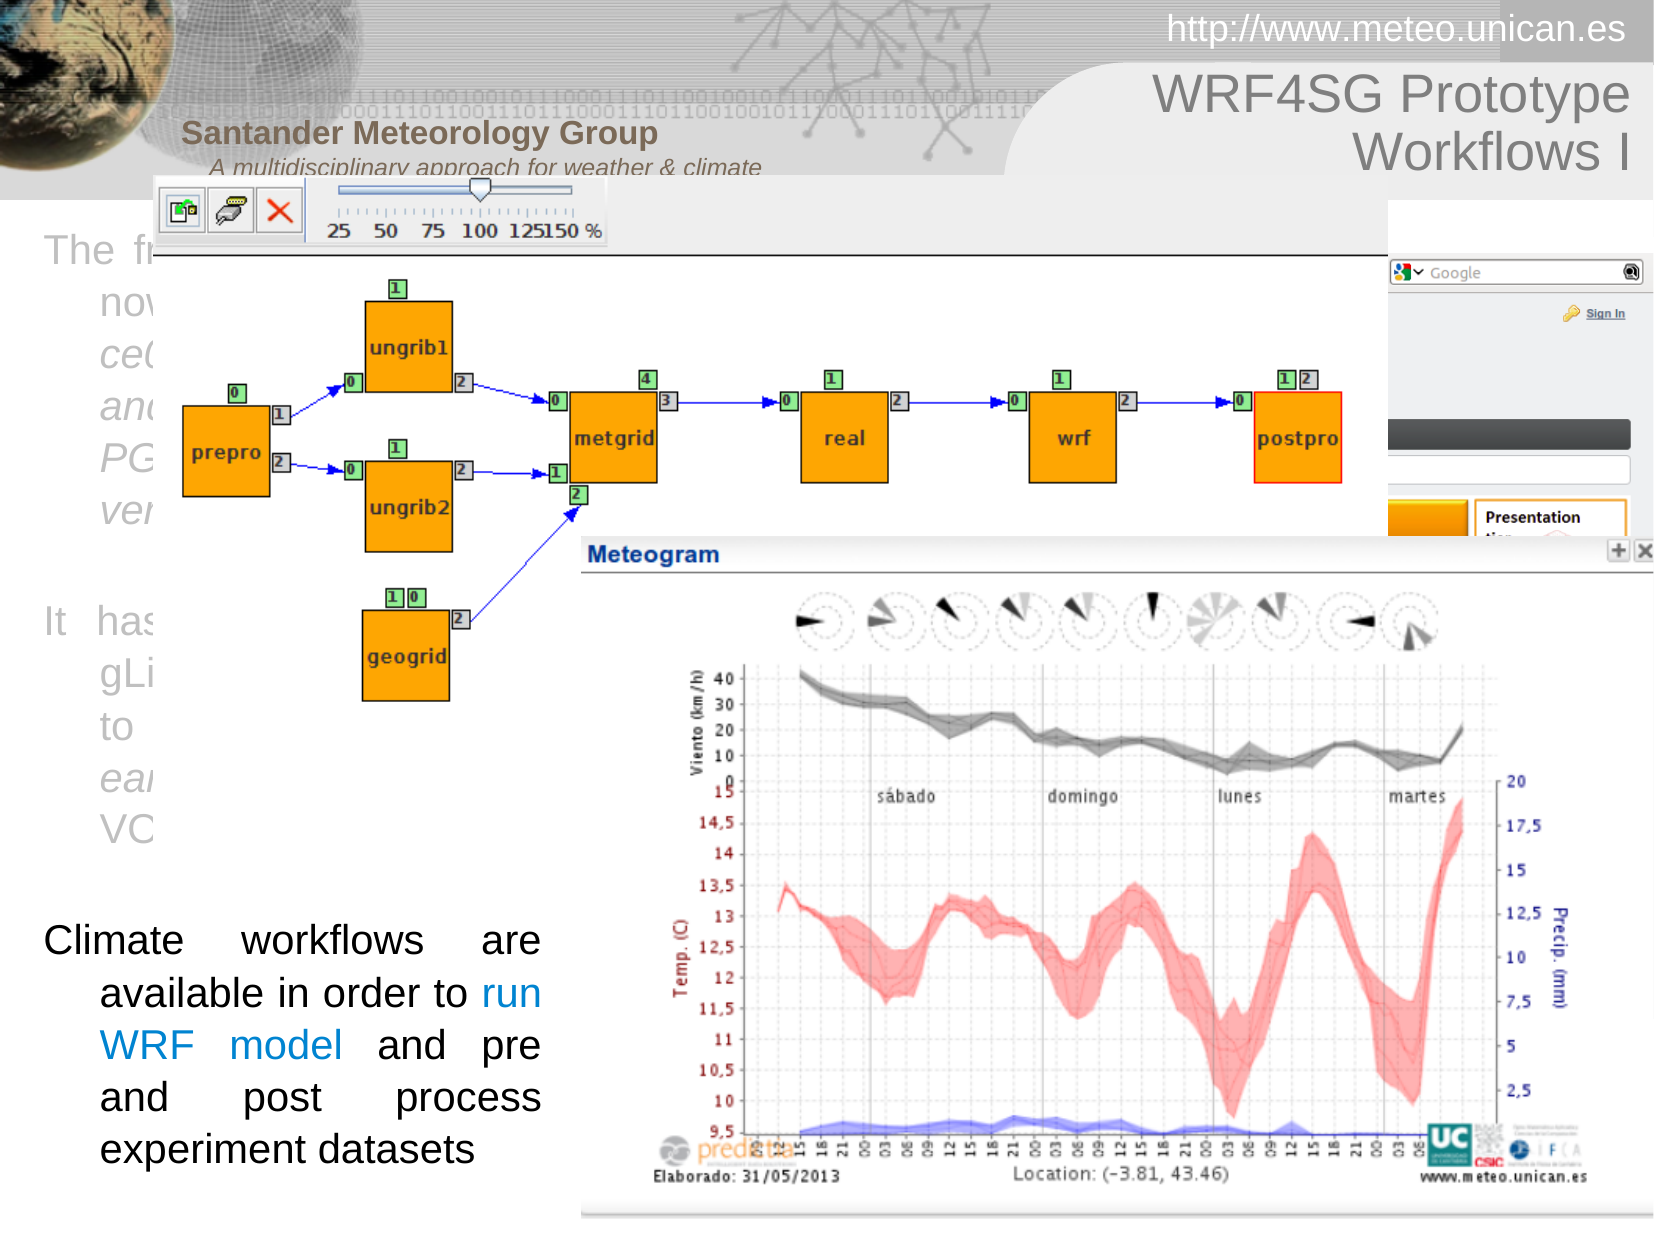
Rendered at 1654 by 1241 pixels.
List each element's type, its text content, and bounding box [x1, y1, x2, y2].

list The front-end prototype is now available on ce02.macc.unican.es and runs the WS-PGRADE/gUSE 3.5.3 version It has been configured gLite resources in order to use esr, gisela and earth.vo.ibergrid.eu VOs Climate workflows are available in order to run WRF model and pre and post process experiment datasets [43, 217, 543, 1241]
picture [0, 0, 1654, 1222]
text_box WRF4SG Prototype Workflows I [1114, 57, 1633, 183]
